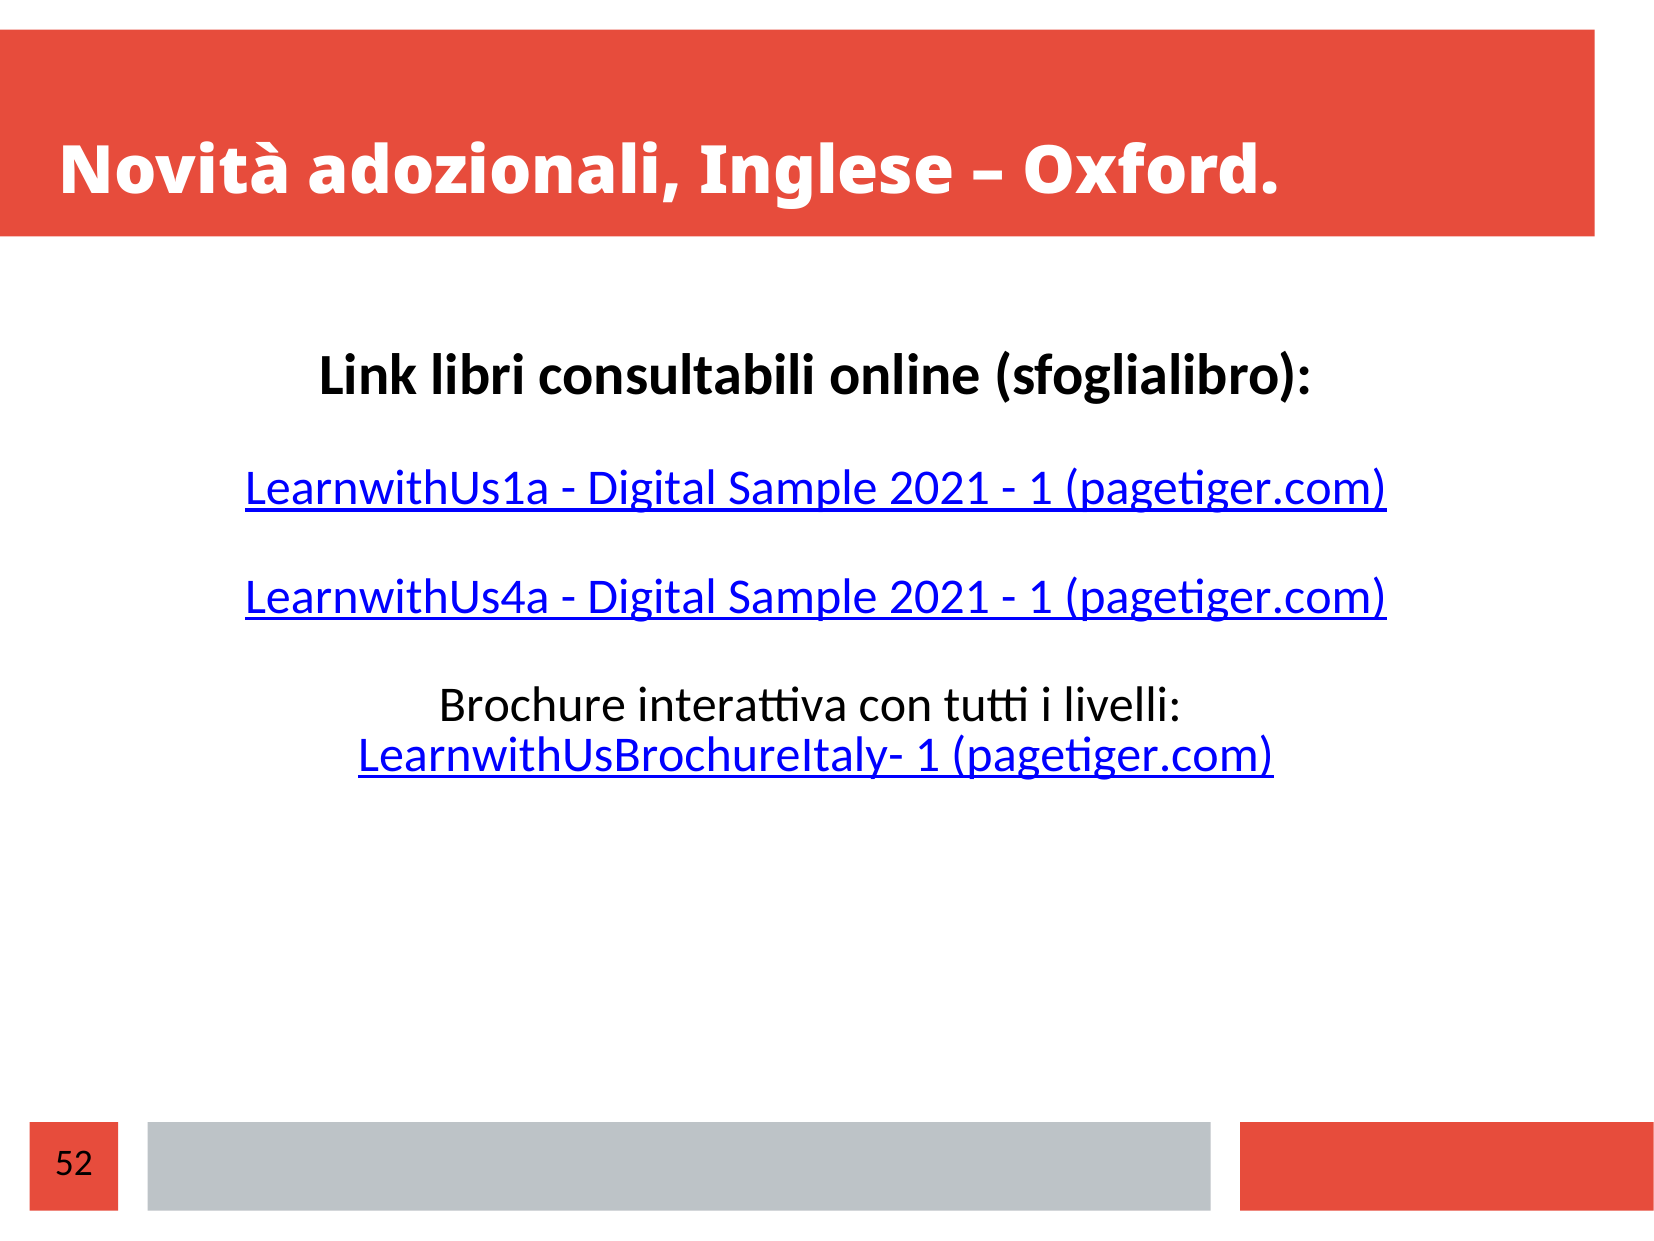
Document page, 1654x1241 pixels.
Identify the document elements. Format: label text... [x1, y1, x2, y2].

text_box <numero> [29, 1122, 119, 1211]
text_box Link libri consultabili online (sfoglialibro): LearnwithUs1a - Digital Sample 2021 - 1 (pagetiger.com) LearnwithUs4a - Digital Sample 2021 - 1 (pagetiger.com) Brochure interattiva con tutti i livelli: LearnwithUsBrochureItaly- 1 (pagetiger.com) [118, 285, 1515, 1123]
title Novità adozionali, Inglese – Oxford. [59, 59, 1595, 207]
